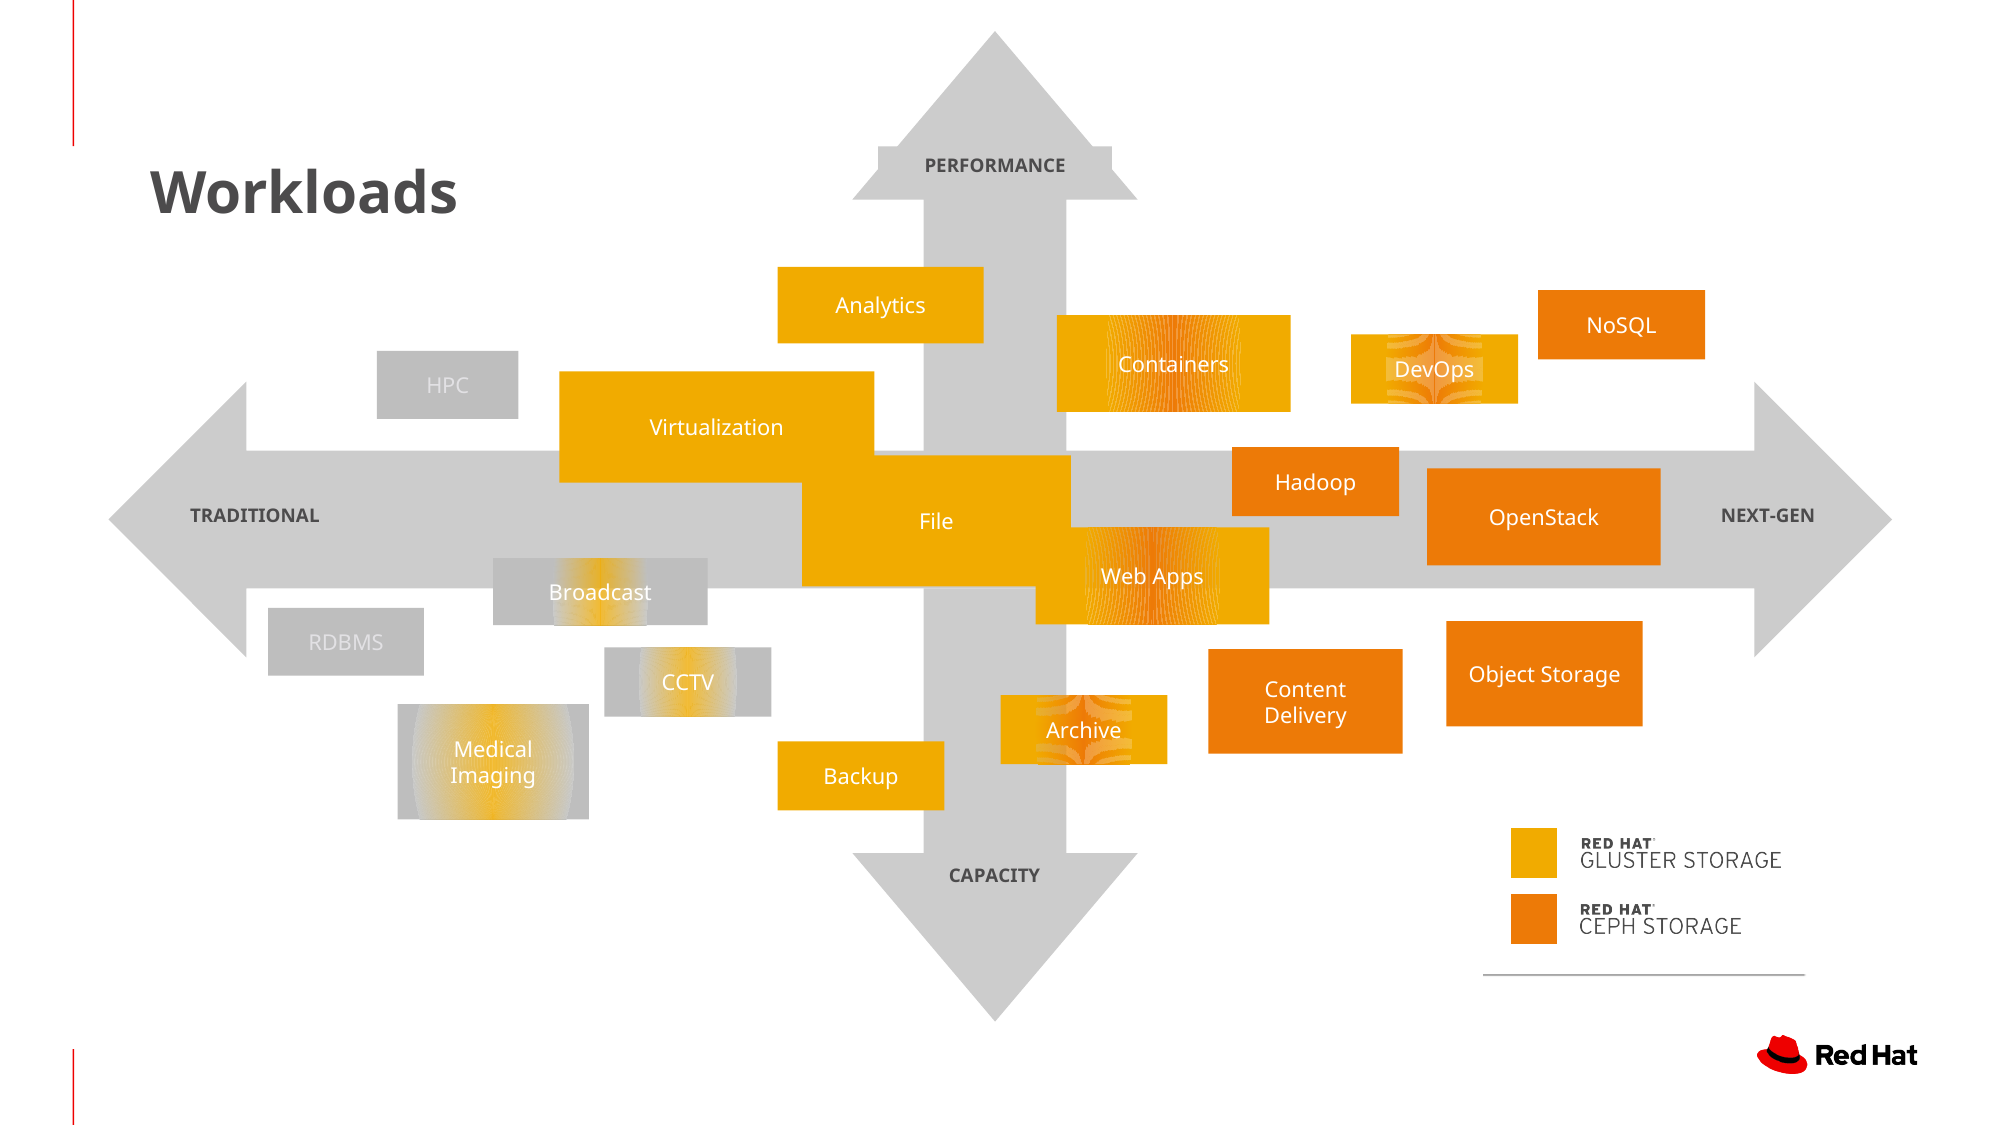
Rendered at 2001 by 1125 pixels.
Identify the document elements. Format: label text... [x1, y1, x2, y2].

text_box TRADITIONAL [140, 496, 370, 547]
text_box CAPACITY [904, 856, 1084, 907]
text_box Web Apps [1035, 527, 1270, 625]
text_box Virtualization [559, 371, 875, 483]
picture [1580, 904, 1741, 934]
text_box Medical Imaging [397, 704, 589, 820]
text_box Hadoop [1232, 447, 1400, 517]
picture [1757, 1035, 1918, 1074]
text_box Backup [777, 741, 945, 811]
text_box Object Storage [1446, 621, 1643, 727]
picture [1581, 838, 1781, 868]
text_box OpenStack [1427, 468, 1661, 566]
text_box Content Delivery [1208, 649, 1403, 754]
text_box CCTV [604, 647, 772, 717]
text_box Analytics [777, 266, 984, 344]
text_box Containers [1056, 315, 1291, 412]
text_box DevOps [1351, 334, 1519, 404]
text_box NoSQL [1538, 290, 1706, 360]
text_box HPC [376, 350, 519, 419]
text_box Broadcast [493, 558, 708, 626]
text_box [875, 225, 1893, 658]
text_box [108, 381, 1138, 1022]
title Workloads [150, 0, 1851, 225]
text_box File [802, 455, 1071, 587]
text_box Archive [1000, 695, 1168, 765]
text_box NEXT-GEN [1680, 496, 1855, 547]
text_box [1483, 798, 1808, 974]
text_box RDBMS [268, 607, 424, 676]
